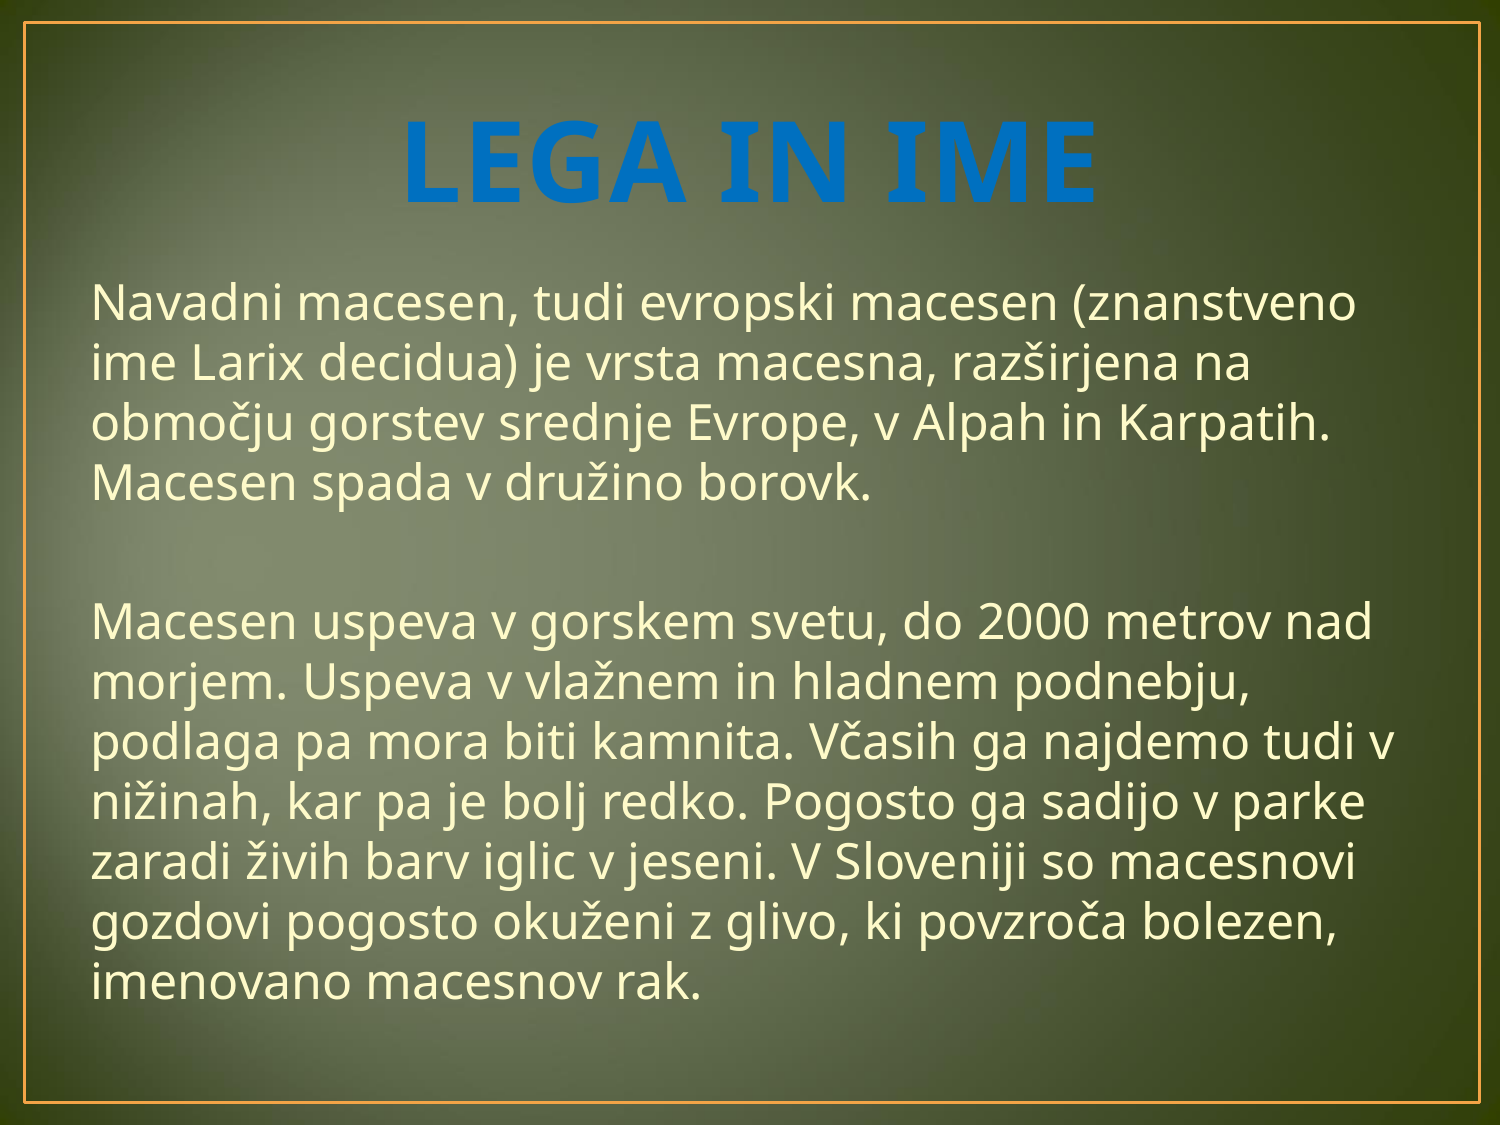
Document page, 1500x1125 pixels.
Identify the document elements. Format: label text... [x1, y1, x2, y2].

title LEGA IN IME [75, 45, 1425, 233]
list Navadni macesen, tudi evropski macesen (znanstveno ime Larix decidua) je vrsta macesna, razširjena na območju gorstev srednje Evrope, v Alpah in Karpatih. Macesen spada v družino borovk. Macesen uspeva v gorskem svetu, do 2000 metrov nad morjem. Uspeva v vlažnem in hladnem podnebju, podlaga pa mora biti kamnita. Včasih ga najdemo tudi v nižinah, kar pa je bolj redko. Pogosto ga sadijo v parke zaradi živih barv iglic v jeseni. V Sloveniji so macesnovi gozdovi pogosto okuženi z glivo, ki povzroča bolezen, imenovano macesnov rak. [75, 262, 1425, 1005]
picture [0, 0, 1500, 1125]
